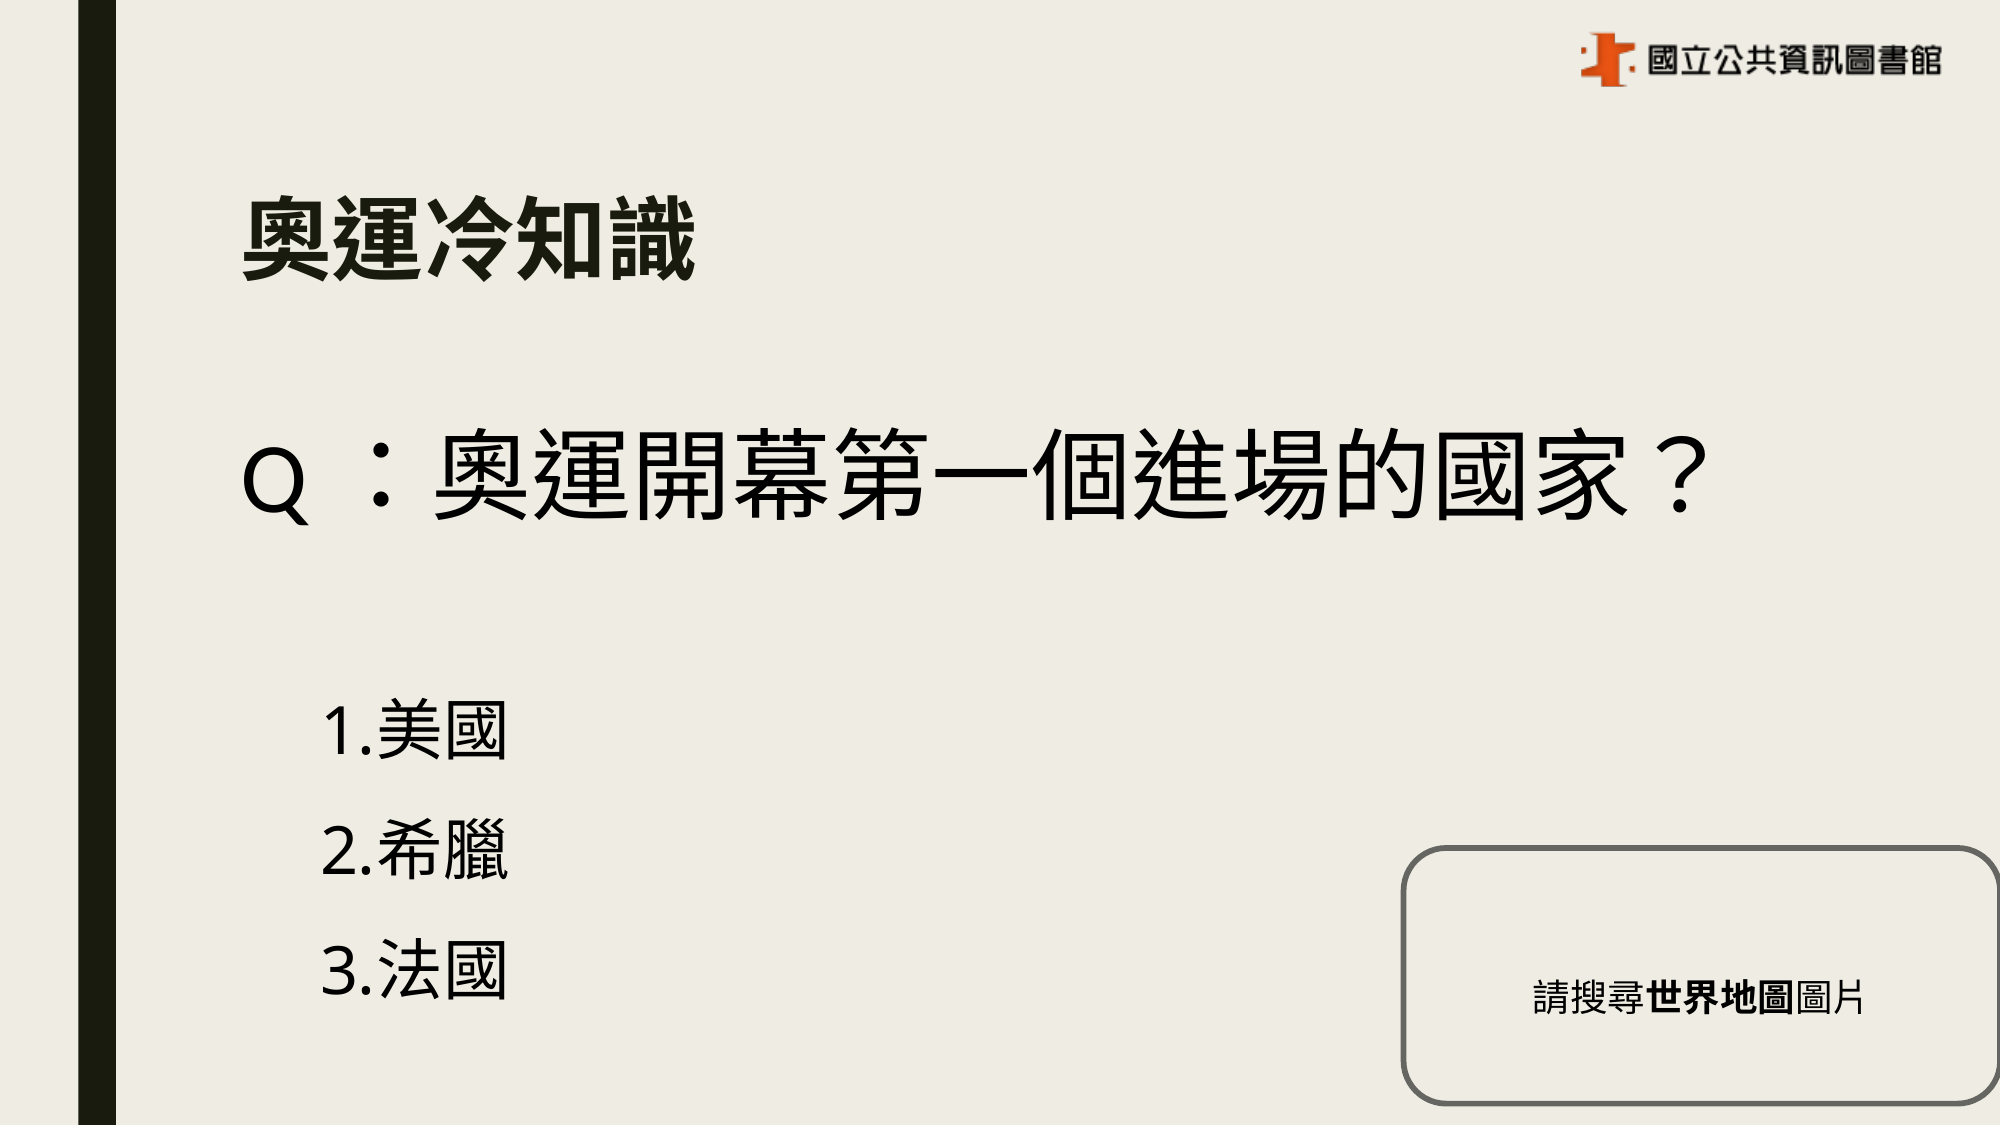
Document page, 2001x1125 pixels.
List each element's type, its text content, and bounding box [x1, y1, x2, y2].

text_box Q：奧運開幕第一個進場的國家？ [225, 345, 1950, 540]
text_box 請搜尋世界地圖圖片 [1407, 965, 1997, 1027]
title 奧運冷知識 [225, 64, 1951, 308]
text_box 美國 希臘 法國 [305, 640, 638, 1015]
picture [1571, 26, 1951, 93]
